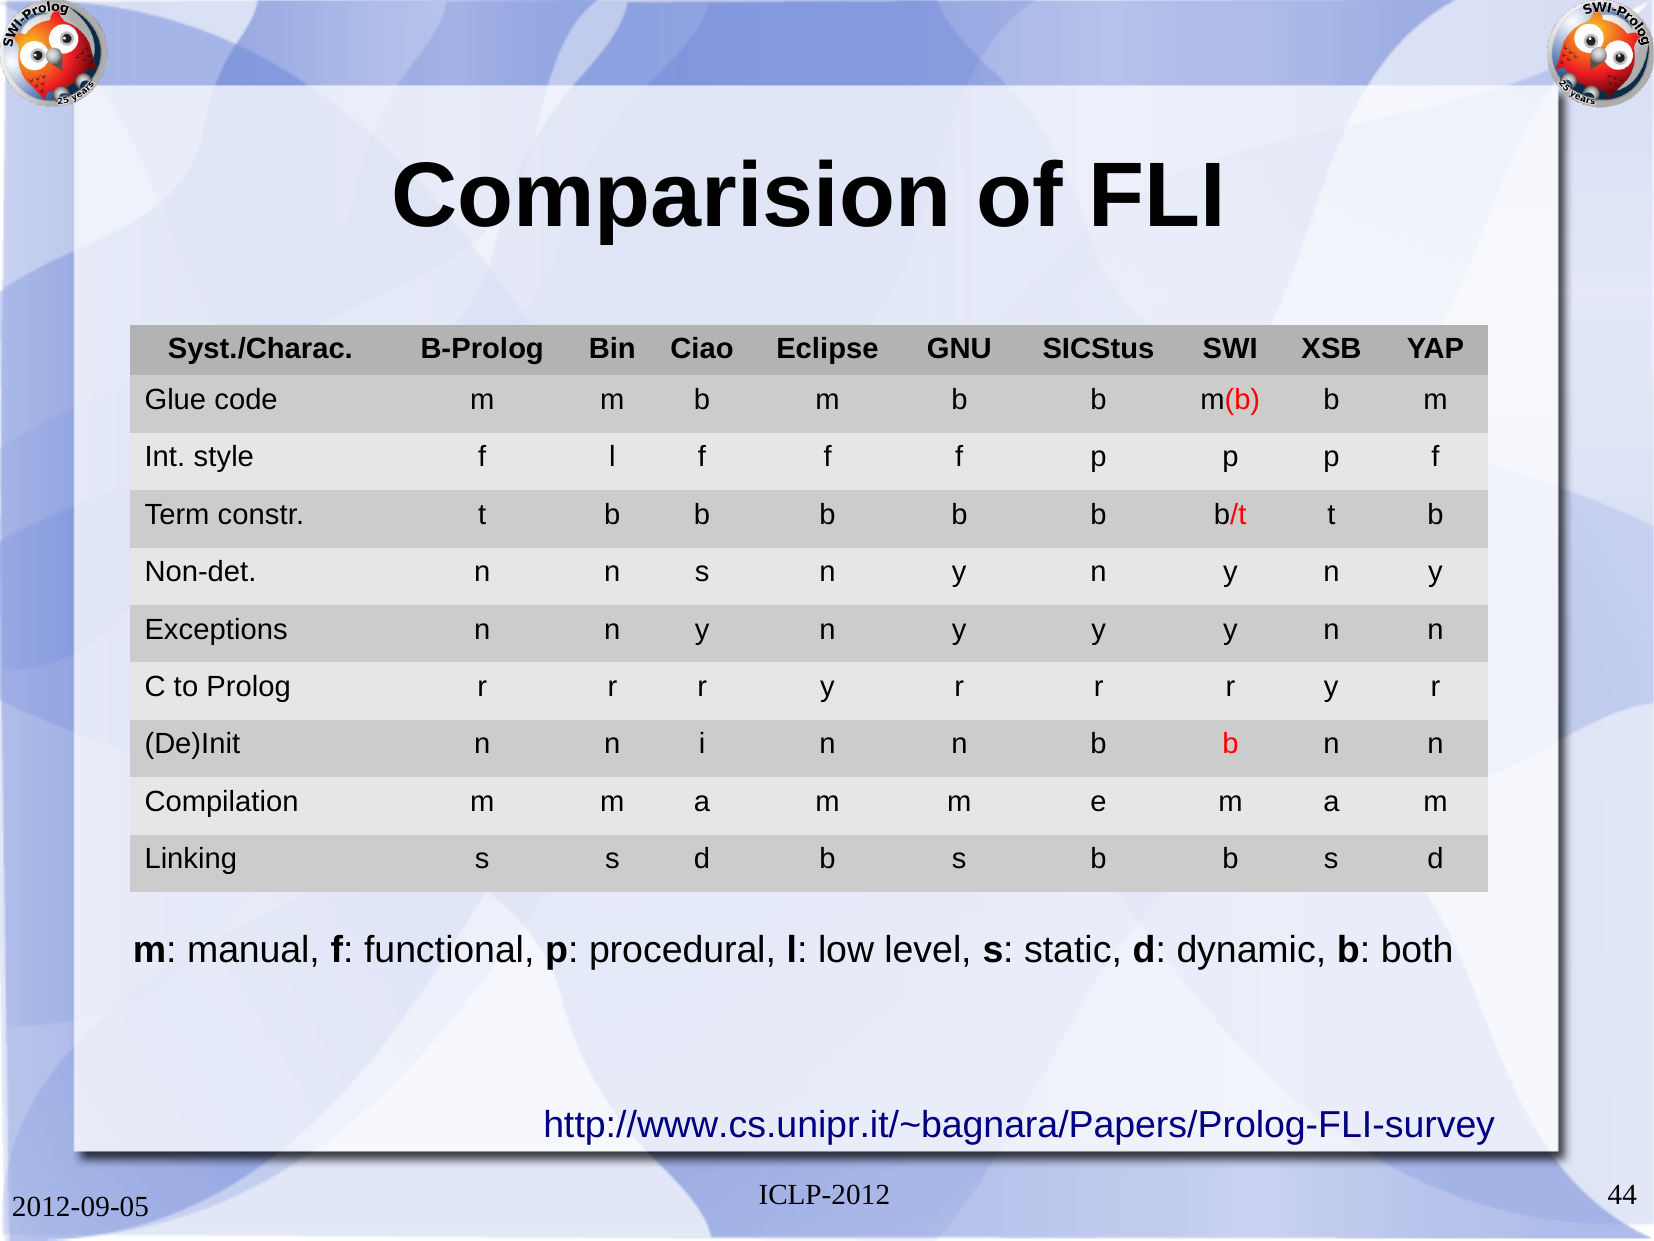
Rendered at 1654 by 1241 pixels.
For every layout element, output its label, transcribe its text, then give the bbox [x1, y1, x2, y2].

table_cell f [902, 433, 1016, 490]
table_cell m [753, 777, 902, 835]
table_cell Int. style [130, 433, 391, 490]
table_cell b [902, 490, 1016, 548]
table_cell Glue code [130, 375, 391, 433]
table_cell r [573, 662, 652, 720]
table_cell p [1181, 433, 1280, 490]
table_header Bin [573, 325, 652, 375]
table_header Syst./Charac. [130, 325, 391, 375]
table_cell m [1181, 777, 1280, 835]
table_cell b [753, 835, 902, 892]
table_cell Term constr. [130, 490, 391, 548]
table_cell l [573, 433, 652, 490]
table_header Ciao [652, 325, 753, 375]
table_cell n [573, 720, 652, 777]
table_header YAP [1383, 325, 1488, 375]
table_cell b [1181, 835, 1280, 892]
table_cell (De)Init [130, 720, 391, 777]
table_cell b [573, 490, 652, 548]
table_cell b [1383, 490, 1488, 548]
table_cell b [902, 375, 1016, 433]
table_cell r [1016, 662, 1181, 720]
table_cell b [652, 490, 753, 548]
table_cell b/t [1181, 490, 1280, 548]
table_cell C to Prolog [130, 662, 391, 720]
table_cell e [1016, 777, 1181, 835]
table_cell n [573, 548, 652, 605]
table_cell b [1016, 720, 1181, 777]
table_header SICStus [1016, 325, 1181, 375]
table_cell i [652, 720, 753, 777]
table_cell f [652, 433, 753, 490]
table_cell f [1383, 433, 1488, 490]
table_cell m(b) [1181, 375, 1280, 433]
table_cell d [652, 835, 753, 892]
table_cell a [1280, 777, 1383, 835]
table_cell y [652, 605, 753, 662]
table_cell r [1181, 662, 1280, 720]
text_box m: manual, f: functional, p: procedural, l: low level, s: static, d: dynamic, b: both [118, 921, 1469, 979]
table_cell d [1383, 835, 1488, 892]
table_cell n [1280, 720, 1383, 777]
table_header GNU [902, 325, 1016, 375]
table_cell s [902, 835, 1016, 892]
table_cell p [1016, 433, 1181, 490]
table_cell m [753, 375, 902, 433]
table_cell y [1181, 548, 1280, 605]
table_cell n [1280, 548, 1383, 605]
table_cell n [753, 605, 902, 662]
table_cell f [391, 433, 573, 490]
table_cell b [1280, 375, 1383, 433]
table_cell m [1383, 375, 1488, 433]
table_cell b [753, 490, 902, 548]
table_cell y [902, 605, 1016, 662]
table_header Eclipse [753, 325, 902, 375]
table_cell m [391, 777, 573, 835]
table_cell s [573, 835, 652, 892]
table_cell y [1280, 662, 1383, 720]
table_cell s [652, 548, 753, 605]
table_cell a [652, 777, 753, 835]
table_cell r [652, 662, 753, 720]
table_header B-Prolog [391, 325, 573, 375]
table_header SWI [1181, 325, 1280, 375]
table_cell s [1280, 835, 1383, 892]
table_cell Linking [130, 835, 391, 892]
table_cell n [573, 605, 652, 662]
table_cell n [1280, 605, 1383, 662]
table_cell r [391, 662, 573, 720]
table_cell m [1383, 777, 1488, 835]
table_cell n [902, 720, 1016, 777]
table_cell r [902, 662, 1016, 720]
table_cell n [753, 548, 902, 605]
title Comparision of FLI [82, 90, 1536, 298]
picture [0, 0, 1654, 1241]
table_cell b [1181, 720, 1280, 777]
table_cell n [1383, 720, 1488, 777]
table_cell m [573, 375, 652, 433]
table_cell f [753, 433, 902, 490]
table_cell y [1383, 548, 1488, 605]
table_cell m [391, 375, 573, 433]
table_cell m [573, 777, 652, 835]
table_cell Non-det. [130, 548, 391, 605]
table_cell t [391, 490, 573, 548]
text_box http://www.cs.unipr.it/~bagnara/Papers/Prolog-FLI-survey [307, 1103, 1501, 1146]
table_cell n [391, 548, 573, 605]
table_header XSB [1280, 325, 1383, 375]
table_cell t [1280, 490, 1383, 548]
table_cell Exceptions [130, 605, 391, 662]
table_cell b [652, 375, 753, 433]
table_cell p [1280, 433, 1383, 490]
table_cell m [902, 777, 1016, 835]
table_cell n [1383, 605, 1488, 662]
table_cell n [753, 720, 902, 777]
table_cell Compilation [130, 777, 391, 835]
table_cell y [1181, 605, 1280, 662]
table_cell y [902, 548, 1016, 605]
table_cell n [391, 720, 573, 777]
table_cell r [1383, 662, 1488, 720]
table_cell n [391, 605, 573, 662]
table_cell y [753, 662, 902, 720]
table_cell y [1016, 605, 1181, 662]
table_cell s [391, 835, 573, 892]
table_cell b [1016, 835, 1181, 892]
table_cell b [1016, 490, 1181, 548]
table_cell n [1016, 548, 1181, 605]
table_cell b [1016, 375, 1181, 433]
